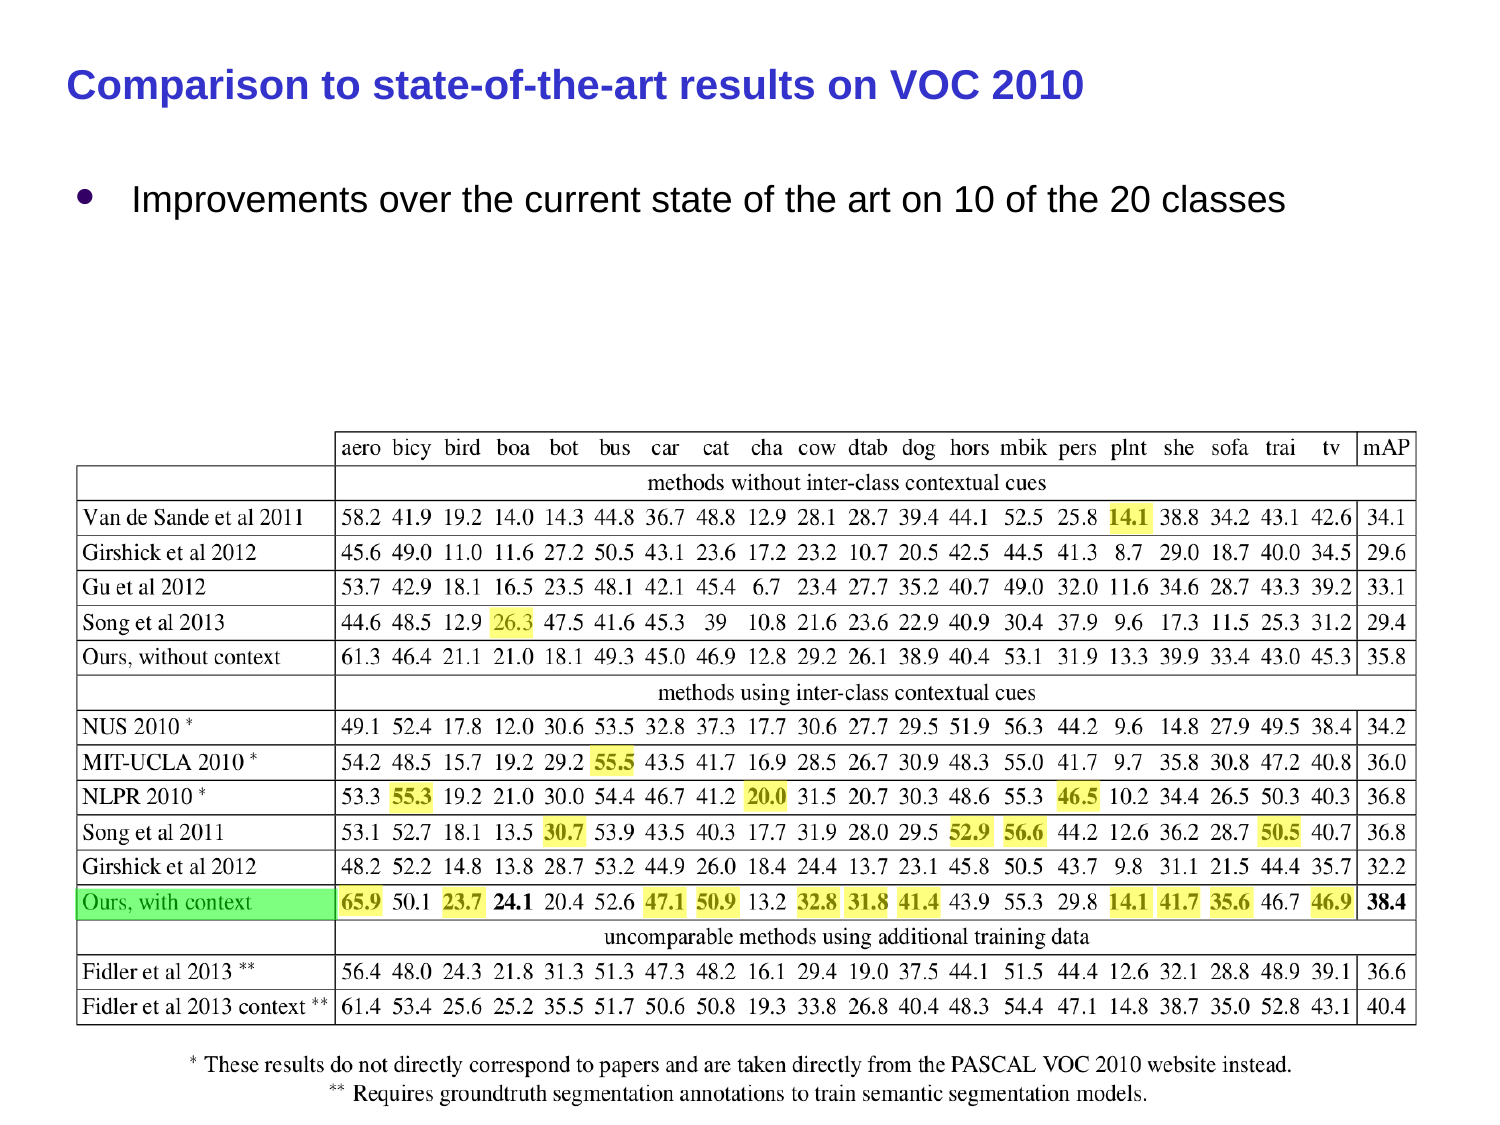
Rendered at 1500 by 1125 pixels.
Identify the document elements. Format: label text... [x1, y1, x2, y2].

title Comparison to state-of-the-art results on VOC 2010 [51, 46, 1459, 123]
text_box [442, 886, 486, 918]
text_box [590, 745, 634, 777]
text_box [1257, 815, 1301, 848]
text_box [643, 886, 687, 918]
text_box [389, 782, 433, 814]
text_box [1056, 780, 1101, 812]
text_box [743, 780, 788, 812]
text_box [844, 886, 888, 918]
text_box [897, 886, 941, 918]
picture [73, 429, 1417, 1107]
text_box [339, 884, 383, 917]
text_box [796, 886, 841, 918]
text_box [696, 886, 740, 918]
text_box [1003, 815, 1047, 848]
text_box [542, 815, 587, 848]
text_box [75, 888, 338, 920]
text_box [950, 815, 994, 848]
text_box [1157, 886, 1201, 918]
text_box [489, 607, 534, 639]
text_box [1210, 886, 1254, 918]
text_box [1109, 886, 1154, 918]
text_box [1109, 502, 1154, 535]
list Improvements over the current state of the art on 10 of the 20 classes [75, 178, 1425, 971]
text_box [1310, 886, 1355, 918]
text_box [1125, 937, 1500, 1125]
